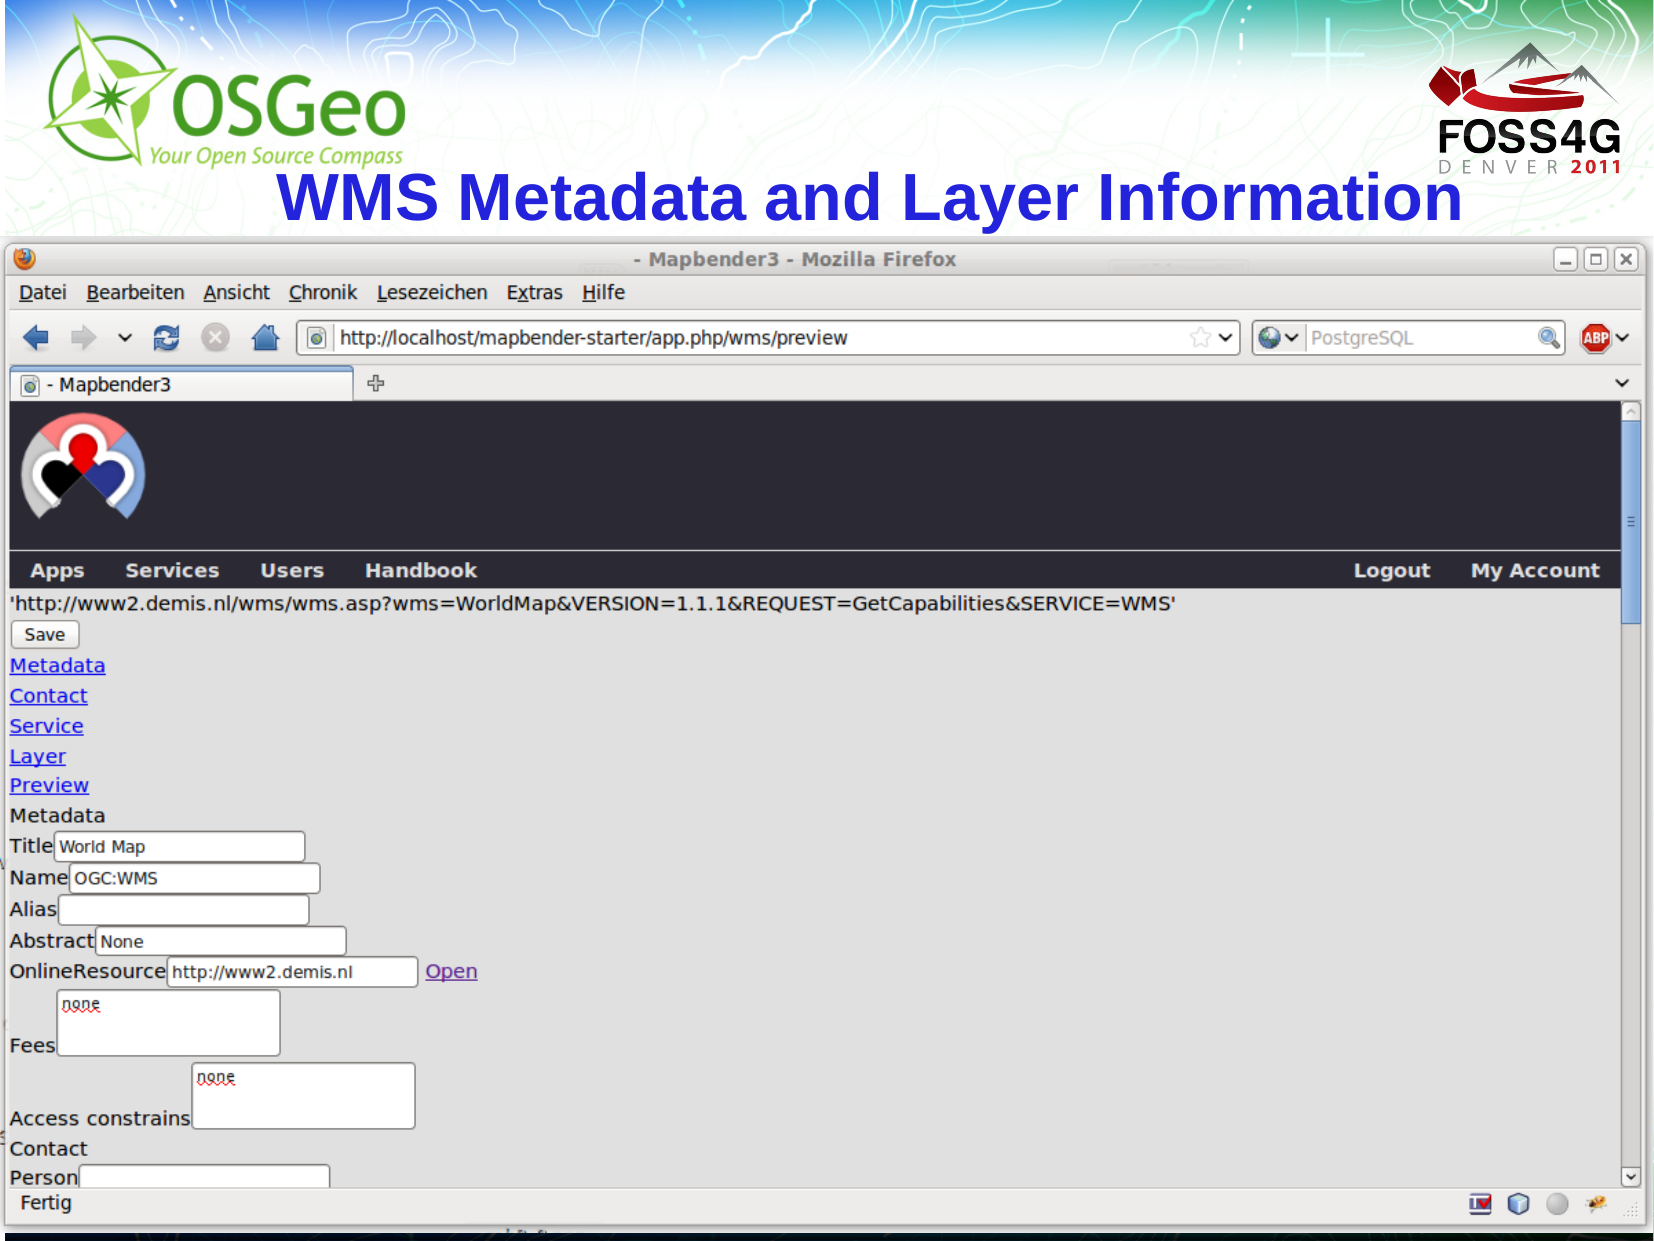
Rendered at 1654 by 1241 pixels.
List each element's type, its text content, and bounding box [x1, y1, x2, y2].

title WMS Metadata and Layer Information [126, 131, 1616, 236]
picture [0, 0, 1654, 1241]
